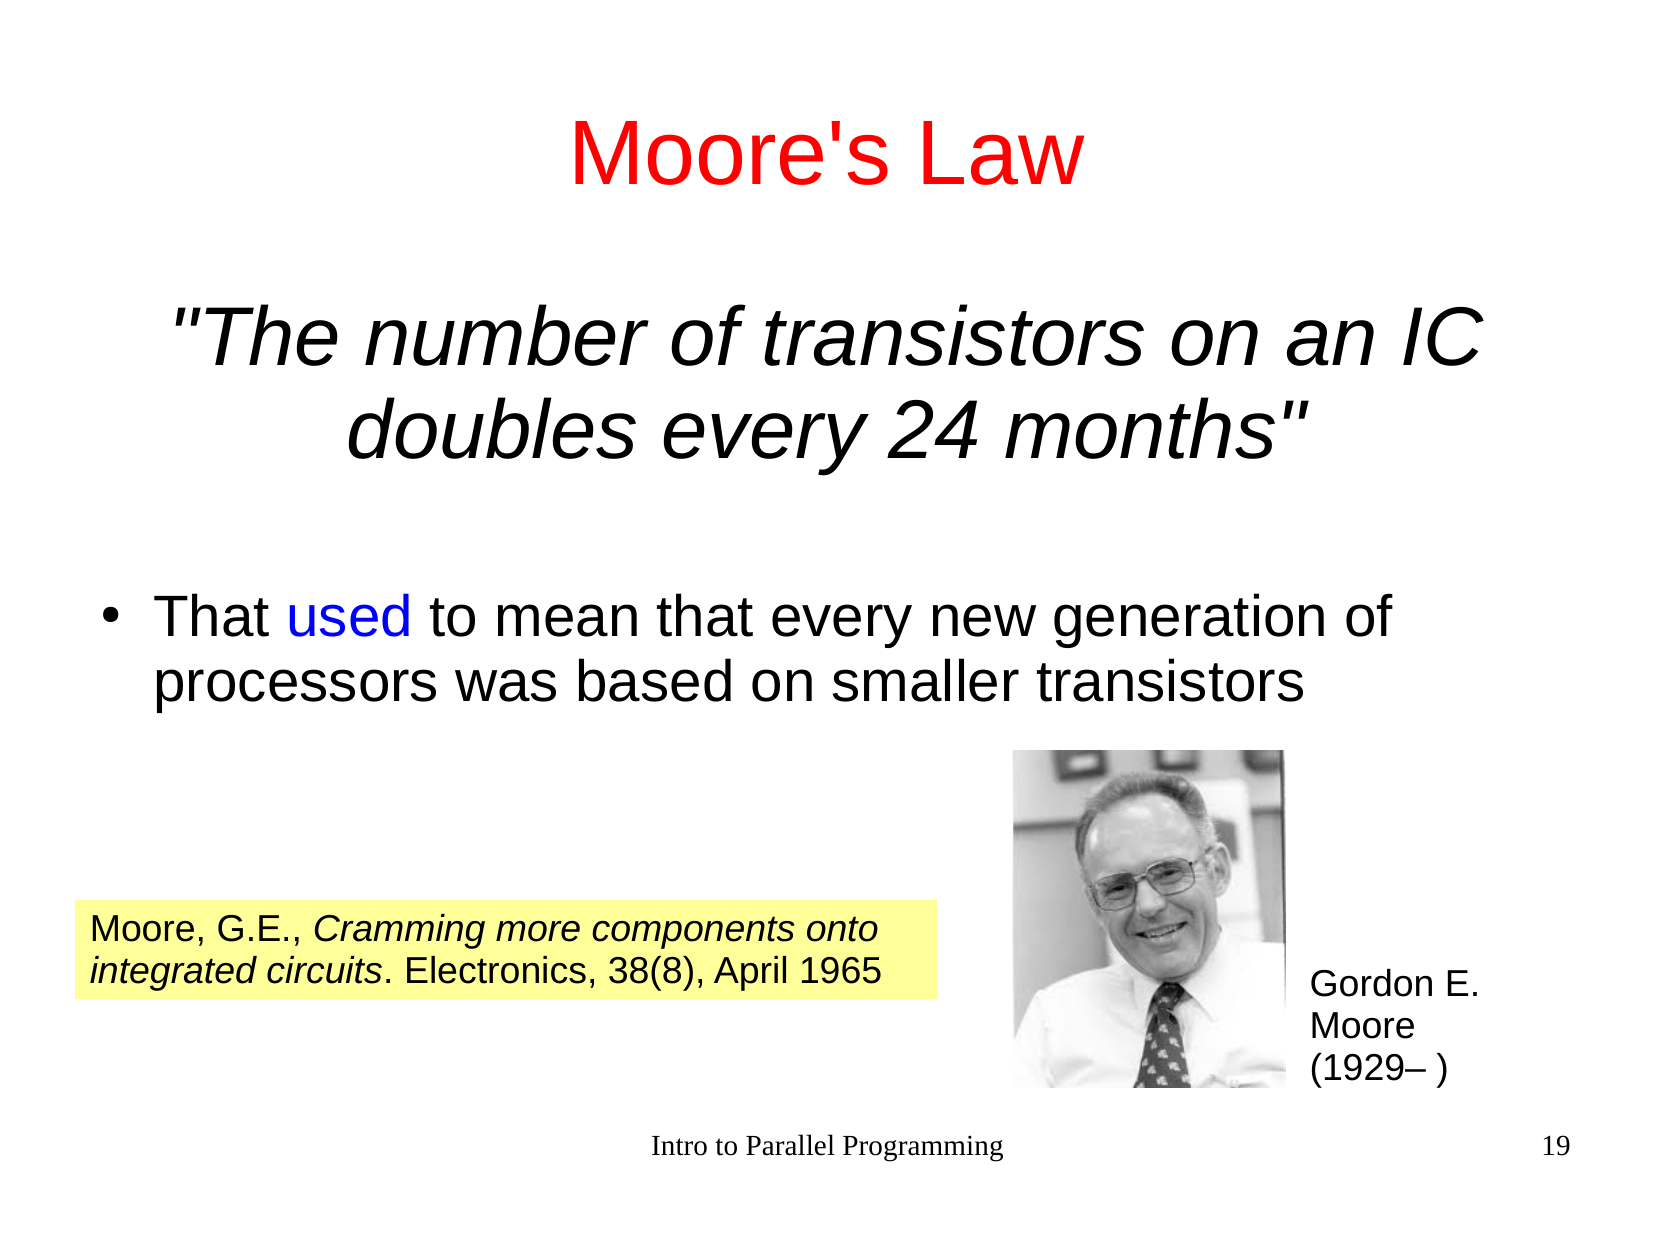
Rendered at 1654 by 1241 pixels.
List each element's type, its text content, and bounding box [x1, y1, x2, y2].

text_box Gordon E. Moore (1929– ) [1294, 955, 1520, 1097]
picture [1012, 750, 1286, 1088]
title Moore's Law [82, 49, 1571, 257]
list "The number of transistors on an IC doubles every 24 months" That used to mean that every new generation of processors was based on smaller transistors [82, 290, 1571, 1109]
text_box Moore, G.E., Cramming more components onto integrated circuits. Electronics, 38(8), April 1965 [75, 900, 938, 999]
